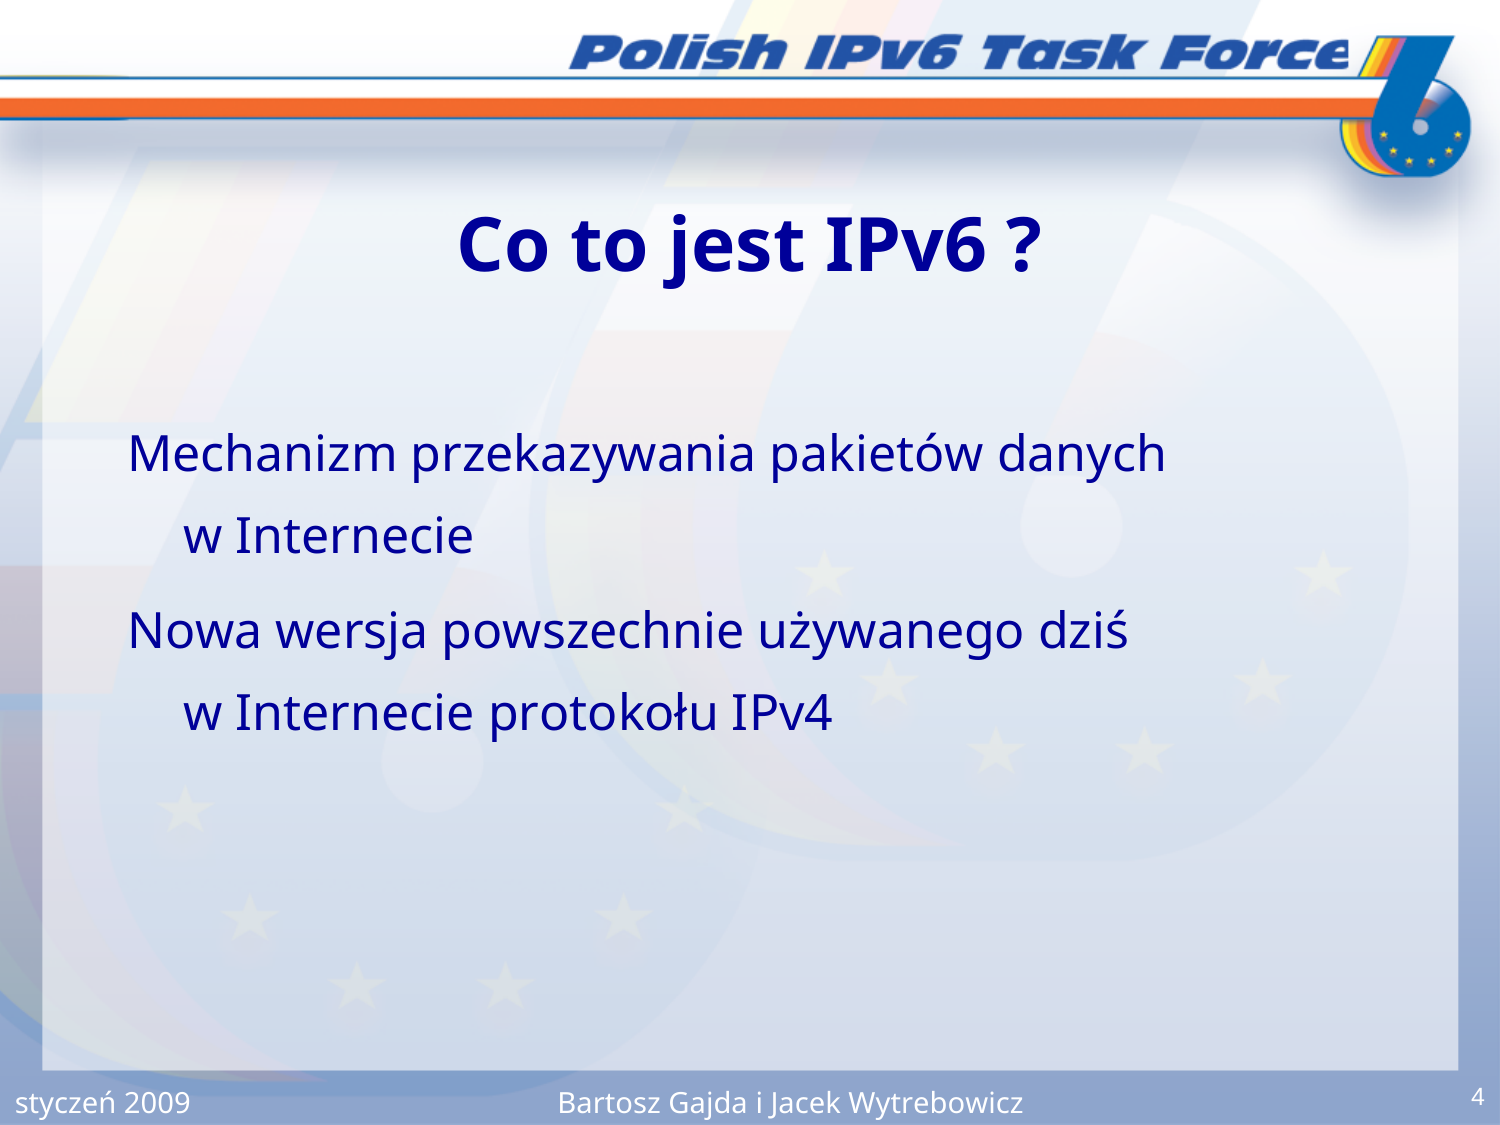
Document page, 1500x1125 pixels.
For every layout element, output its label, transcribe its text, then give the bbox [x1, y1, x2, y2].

title Co to jest IPv6 ? [112, 148, 1388, 337]
list Mechanizm przekazywania pakietów danych w Internecie Nowa wersja powszechnie używanego dziś w Internecie protokołu IPv4 [112, 397, 1388, 1001]
picture [0, 0, 1500, 1125]
